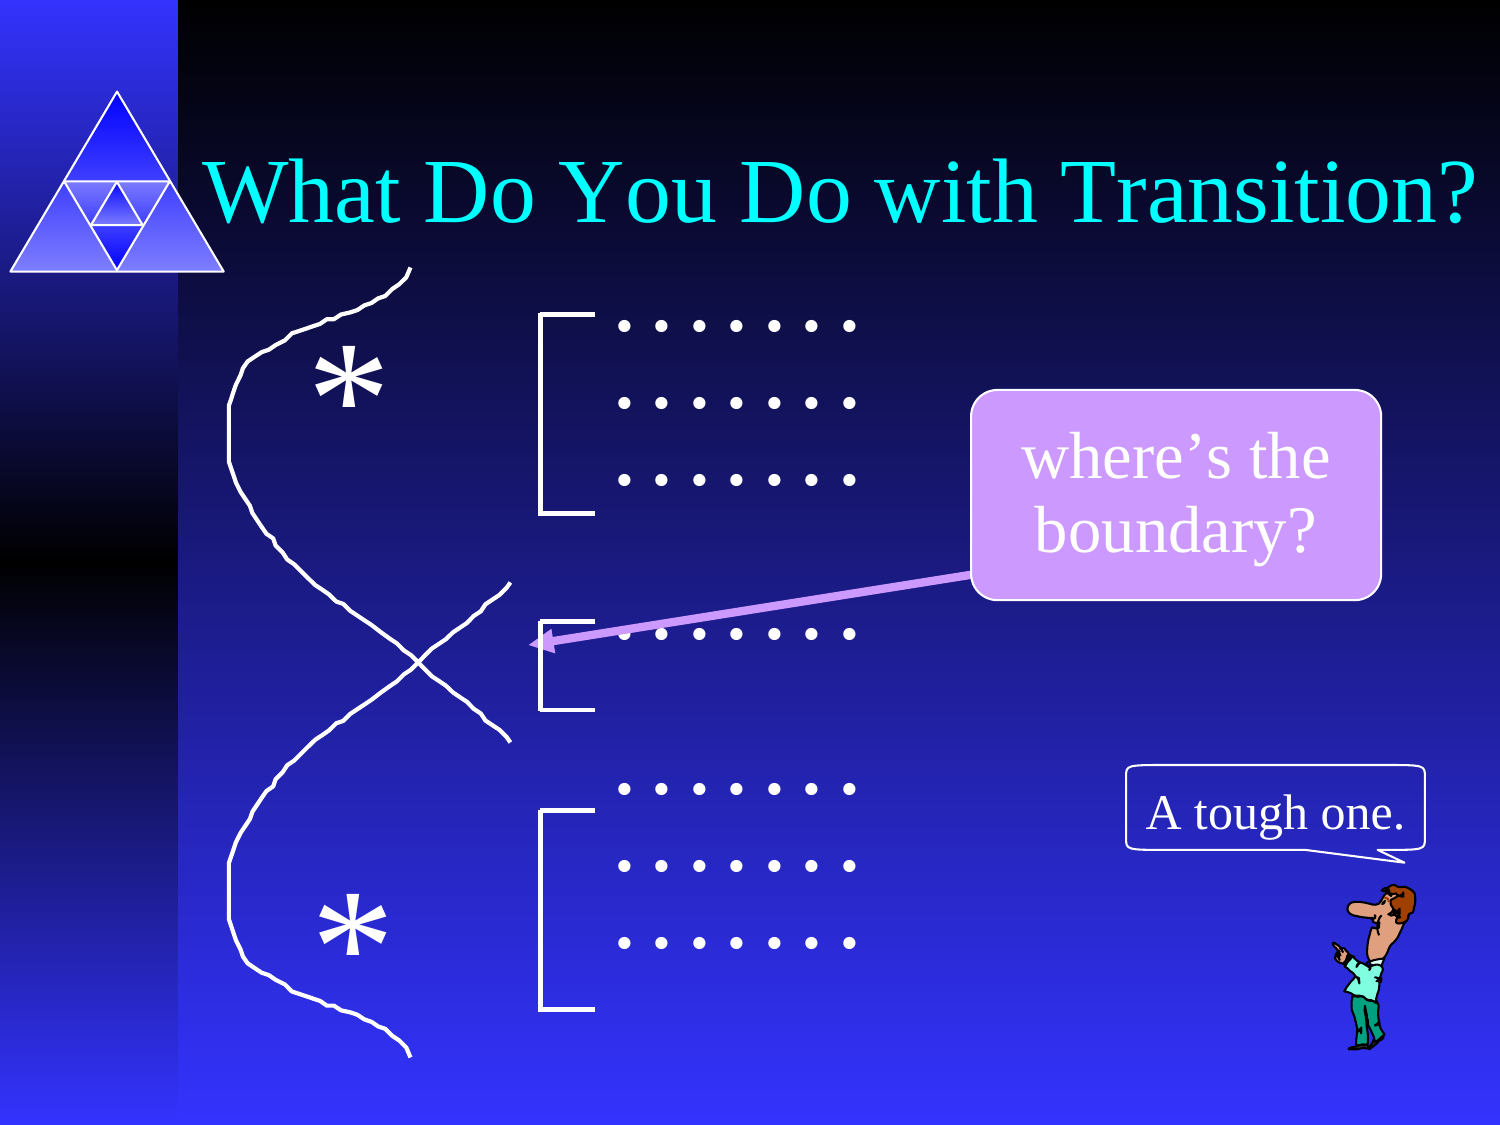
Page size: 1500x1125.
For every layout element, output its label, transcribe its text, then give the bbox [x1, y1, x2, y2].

text_box [971, 389, 1382, 601]
text_box [1332, 942, 1341, 952]
text_box . . . . . . . . . . . . . . . . . . . . . . . . . . . . . . . . . . . . . . . . . . . . . . . . . [599, 262, 925, 629]
text_box [1344, 884, 1416, 1003]
text_box where’s the boundary? [979, 398, 1373, 592]
text_box * [292, 299, 503, 500]
text_box [1334, 948, 1352, 965]
text_box A tough one. [1126, 765, 1426, 863]
text_box * [296, 847, 507, 1047]
text_box . . . . . . . . . . . . . . . . . . . . . . . . . . . . . . . . . . . . . . . . . . . . . . . . . [599, 587, 925, 972]
text_box [1348, 1036, 1384, 1050]
title What Do You Do with Transition? [187, 99, 1500, 288]
